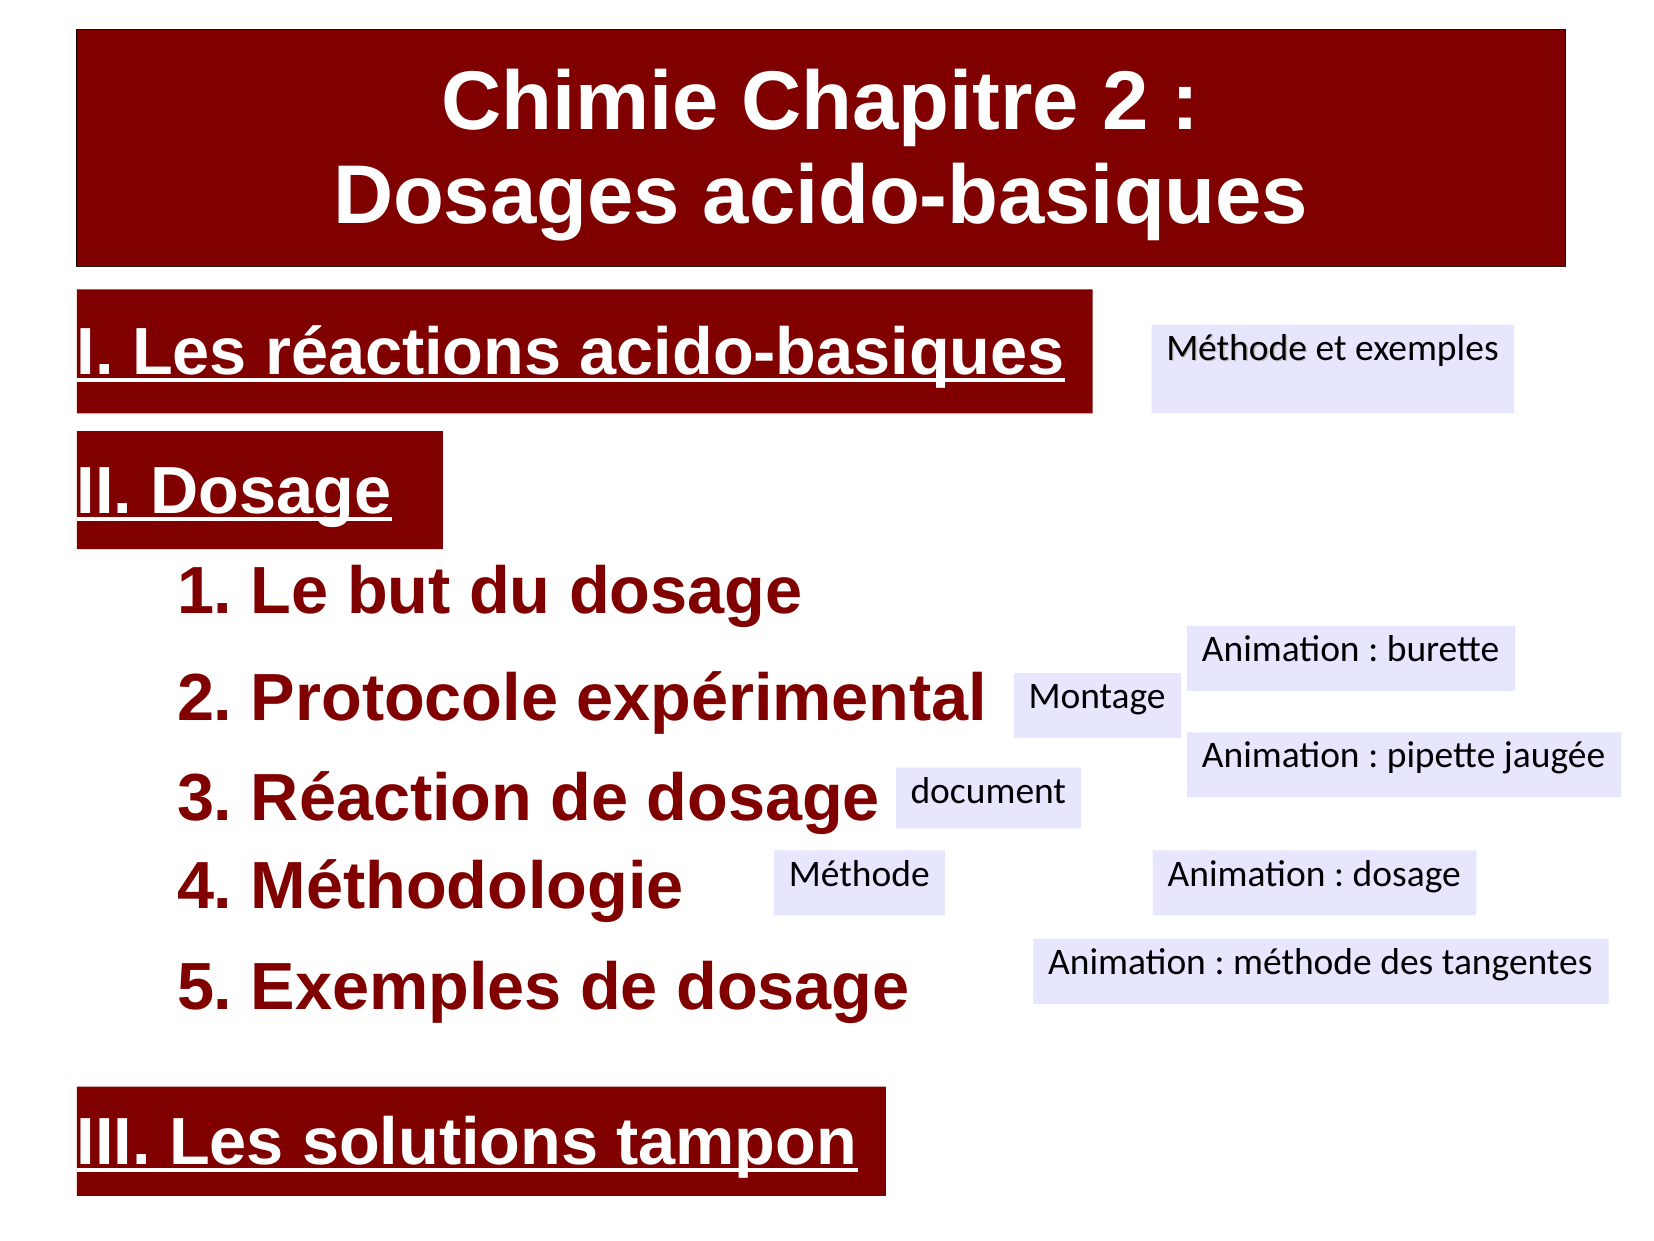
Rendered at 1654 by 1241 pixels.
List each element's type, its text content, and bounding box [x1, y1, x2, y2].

text_box Méthode [774, 850, 945, 916]
title 2. Protocole expérimental [177, 649, 1004, 745]
text_box Méthode et exemples [1151, 324, 1515, 414]
title I. Les réactions acido-basiques [76, 289, 1093, 414]
title 5. Exemples de dosage [177, 938, 916, 1034]
title Chimie Chapitre 2 : Dosages acido-basiques [76, 29, 1565, 267]
title 3. Réaction de dosage [177, 750, 916, 845]
text_box Montage [1013, 673, 1182, 739]
title 4. Méthodologie [177, 838, 739, 934]
text_box document [895, 767, 1082, 829]
title II. Dosage [76, 431, 443, 550]
text_box Animation : burette [1187, 625, 1516, 691]
text_box Animation : dosage [1152, 850, 1477, 916]
title 1. Le but du dosage [177, 531, 945, 649]
text_box Animation : pipette jaugée [1187, 732, 1622, 798]
text_box Animation : méthode des tangentes [1033, 938, 1609, 1004]
title III. Les solutions tampon [76, 1086, 886, 1196]
